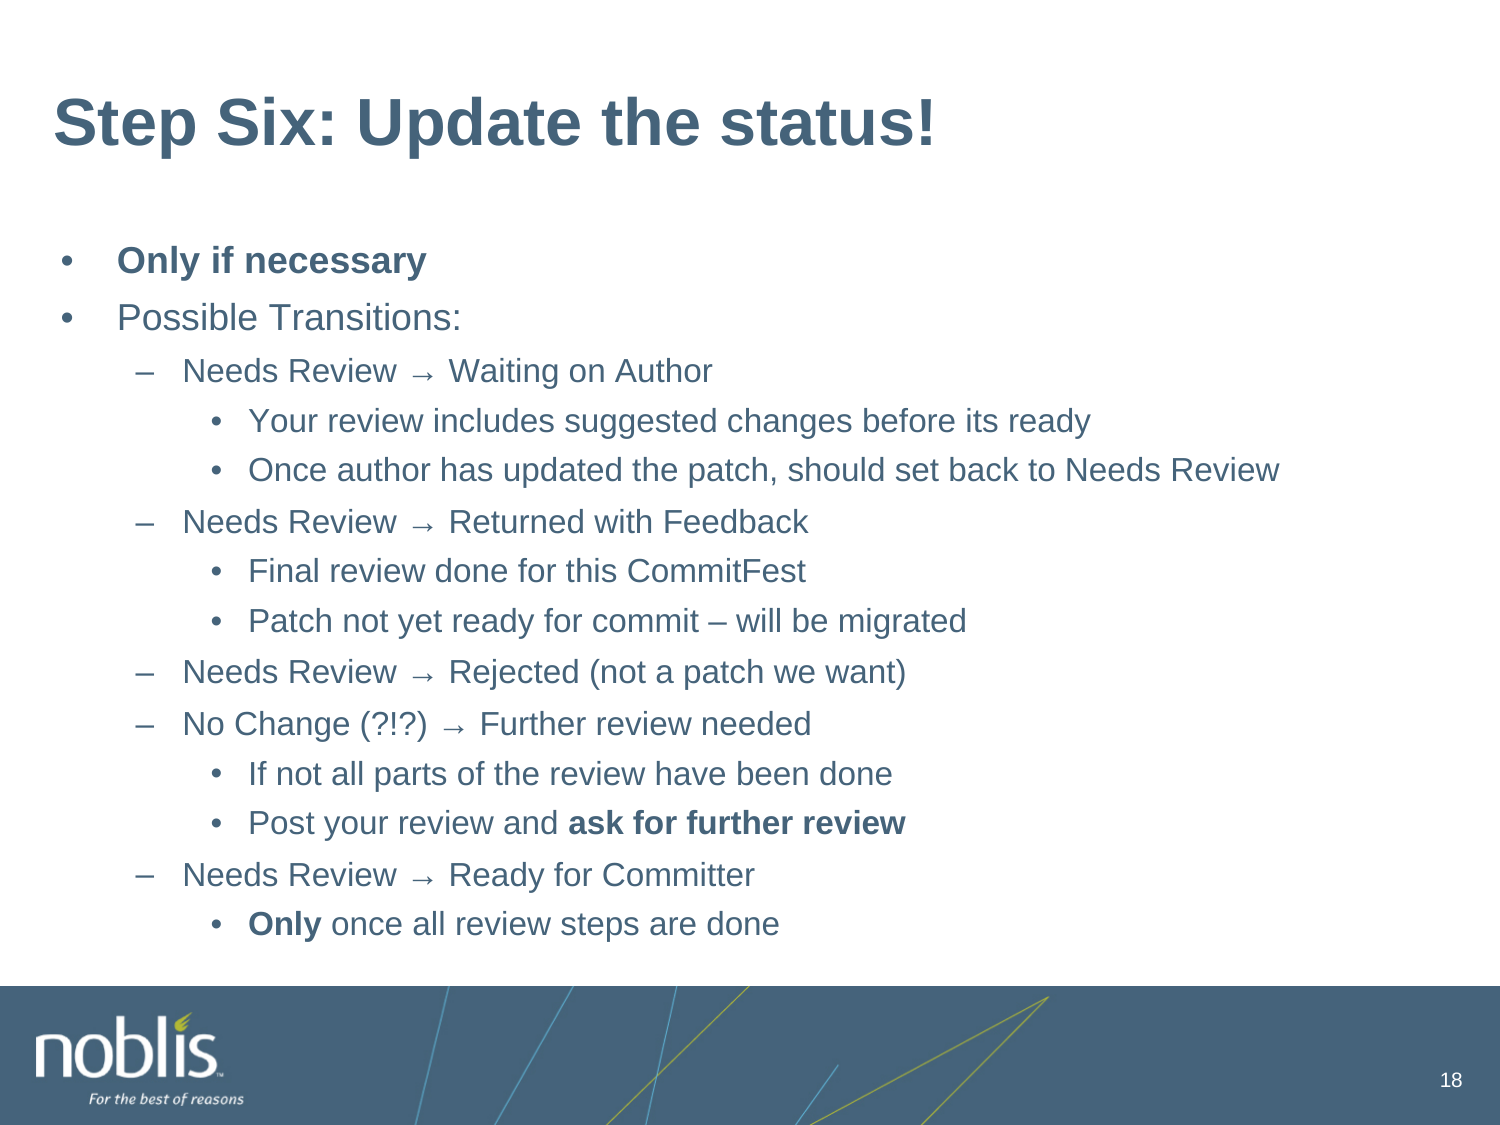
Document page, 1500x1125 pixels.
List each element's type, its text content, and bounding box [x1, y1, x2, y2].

picture [0, 986, 1500, 1125]
list Only if necessary Possible Transitions: Needs Review → Waiting on Author Your review includes suggested changes before its ready Once author has updated the patch, should set back to Needs Review Needs Review → Returned with Feedback Final review done for this CommitFest Patch not yet ready for commit – will be migrated Needs Review → Rejected (not a patch we want) No Change (?!?) → Further review needed If not all parts of the review have been done Post your review and ask for further review Needs Review → Ready for Committer Only once all review steps are done [60, 239, 1437, 968]
title Step Six: Update the status! [53, 38, 1438, 211]
